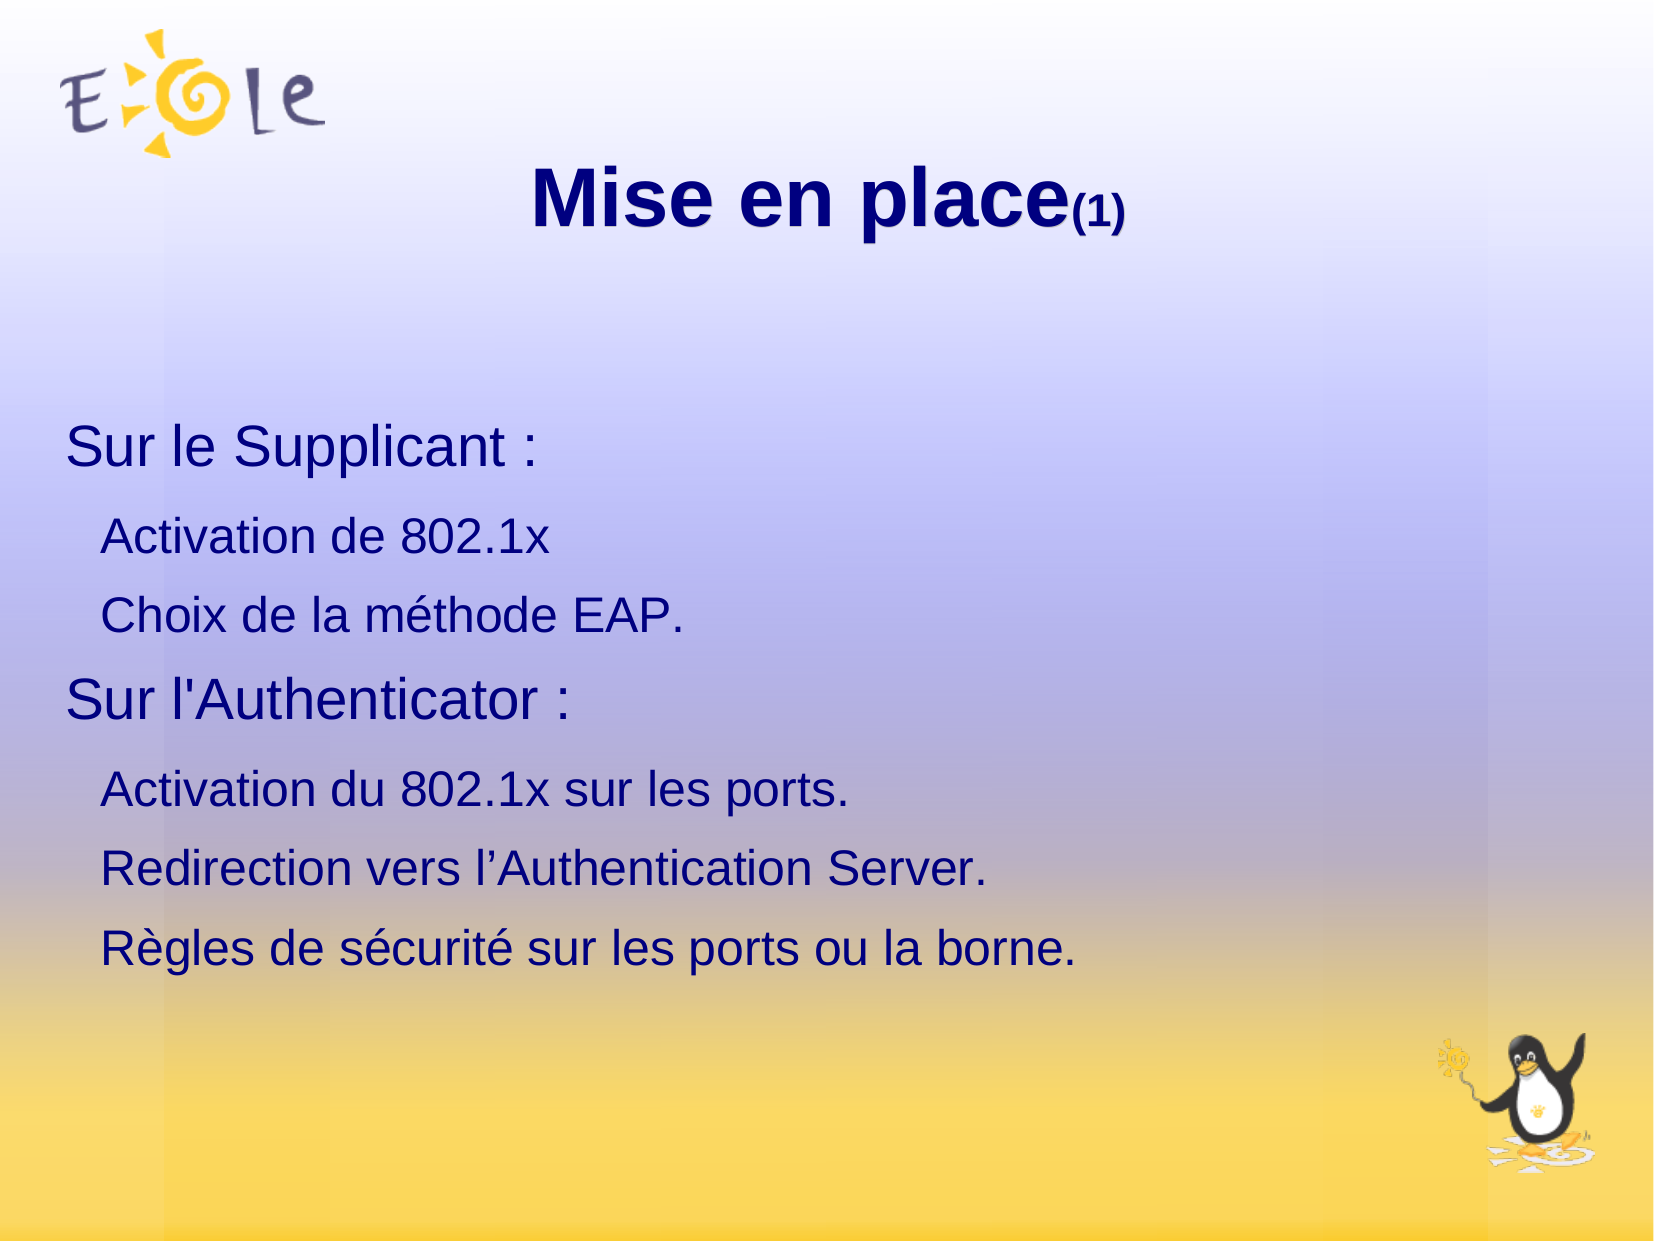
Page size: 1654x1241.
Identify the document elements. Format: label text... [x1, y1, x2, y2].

text_box Mise en place(1) [515, 143, 1143, 266]
picture [0, 0, 1654, 1241]
list Sur le Supplicant : Activation de 802.1x Choix de la méthode EAP. Sur l'Authenticator : Activation du 802.1x sur les ports. Redirection vers l’Authentication Server. Règles de sécurité sur les ports ou la borne. [29, 413, 1518, 1232]
